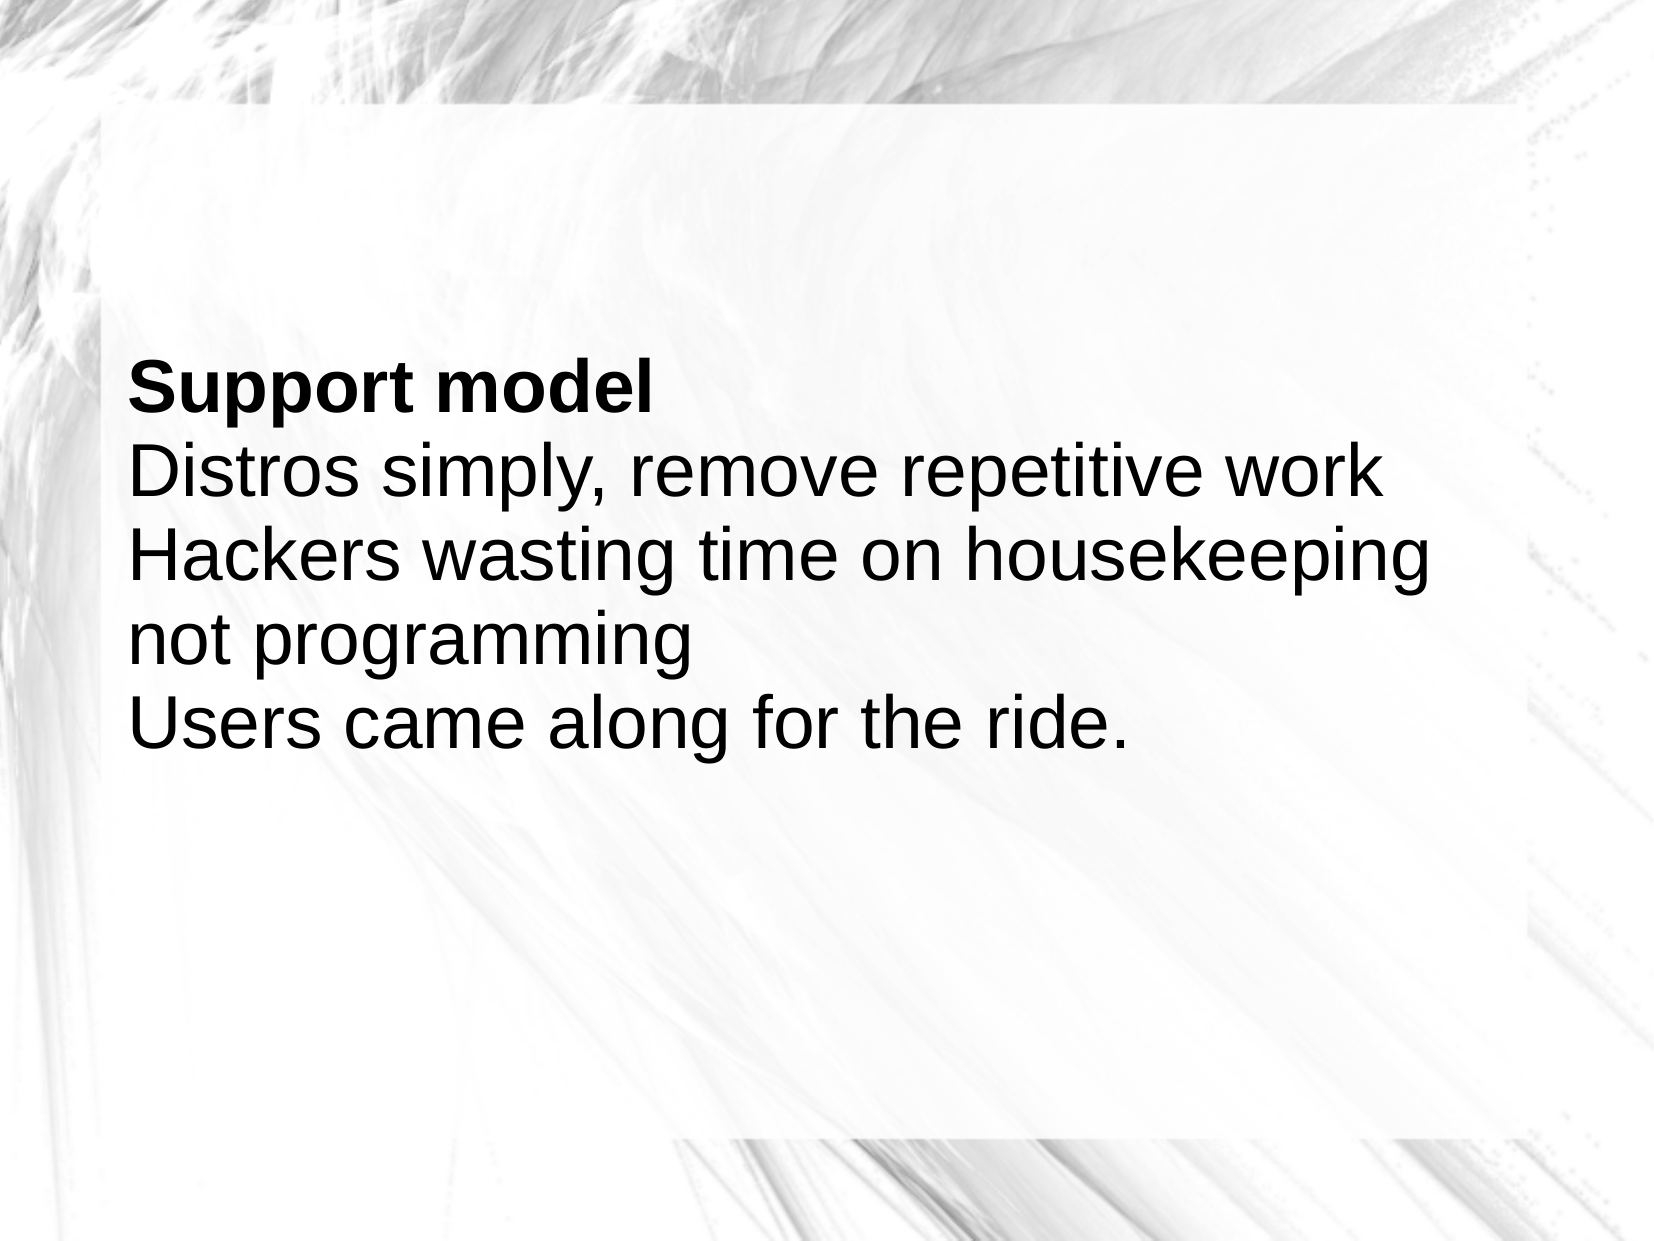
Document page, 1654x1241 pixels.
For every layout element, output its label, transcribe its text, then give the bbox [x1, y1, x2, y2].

picture [0, 0, 1654, 1241]
text_box Support model Distros simply, remove repetitive work Hackers wasting time on housekeeping not programming Users came along for the ride. [112, 337, 1573, 728]
